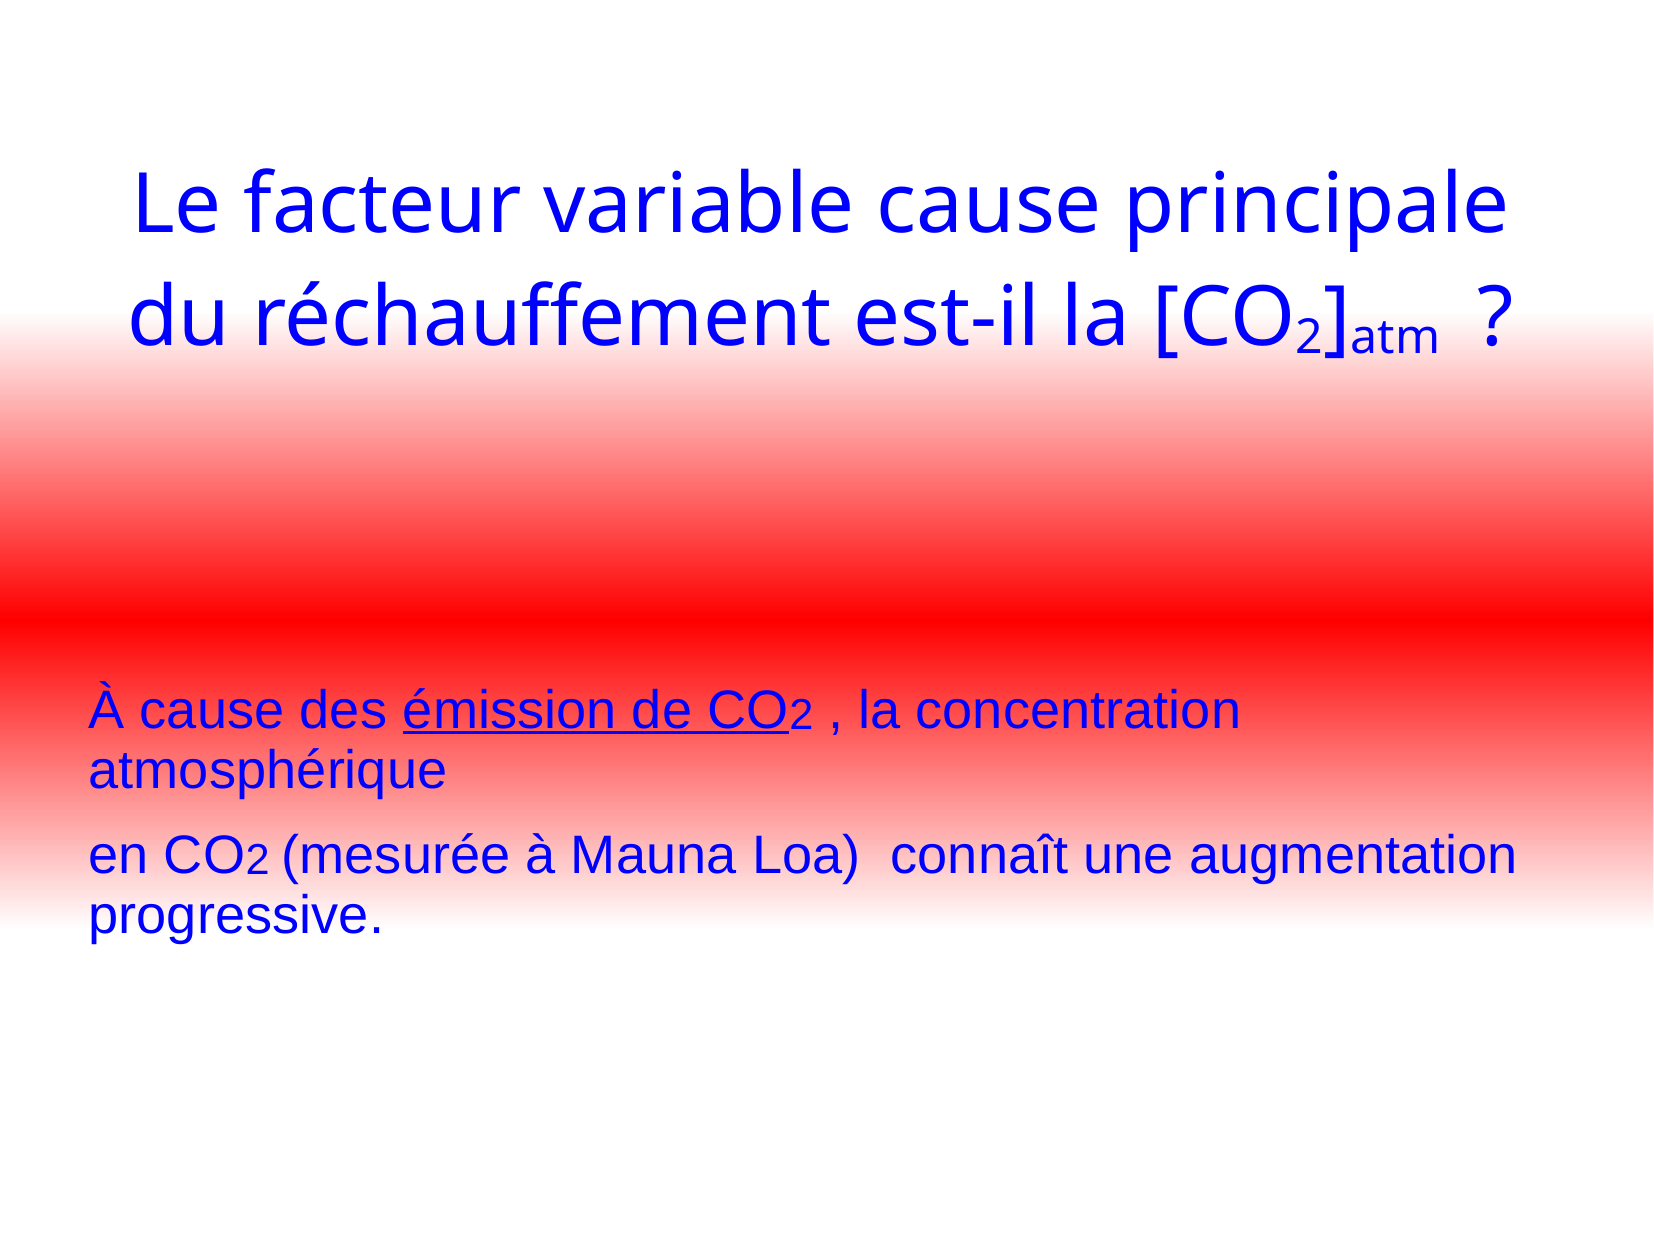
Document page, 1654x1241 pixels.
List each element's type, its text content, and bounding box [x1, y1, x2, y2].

title Le facteur variable cause principale du réchauffement est-il la [CO2]atm ? [76, 88, 1565, 425]
list À cause des émission de CO2 , la concentration atmosphérique en CO2 (mesurée à Mauna Loa) connaît une augmentation progressive. [88, 679, 1577, 1211]
